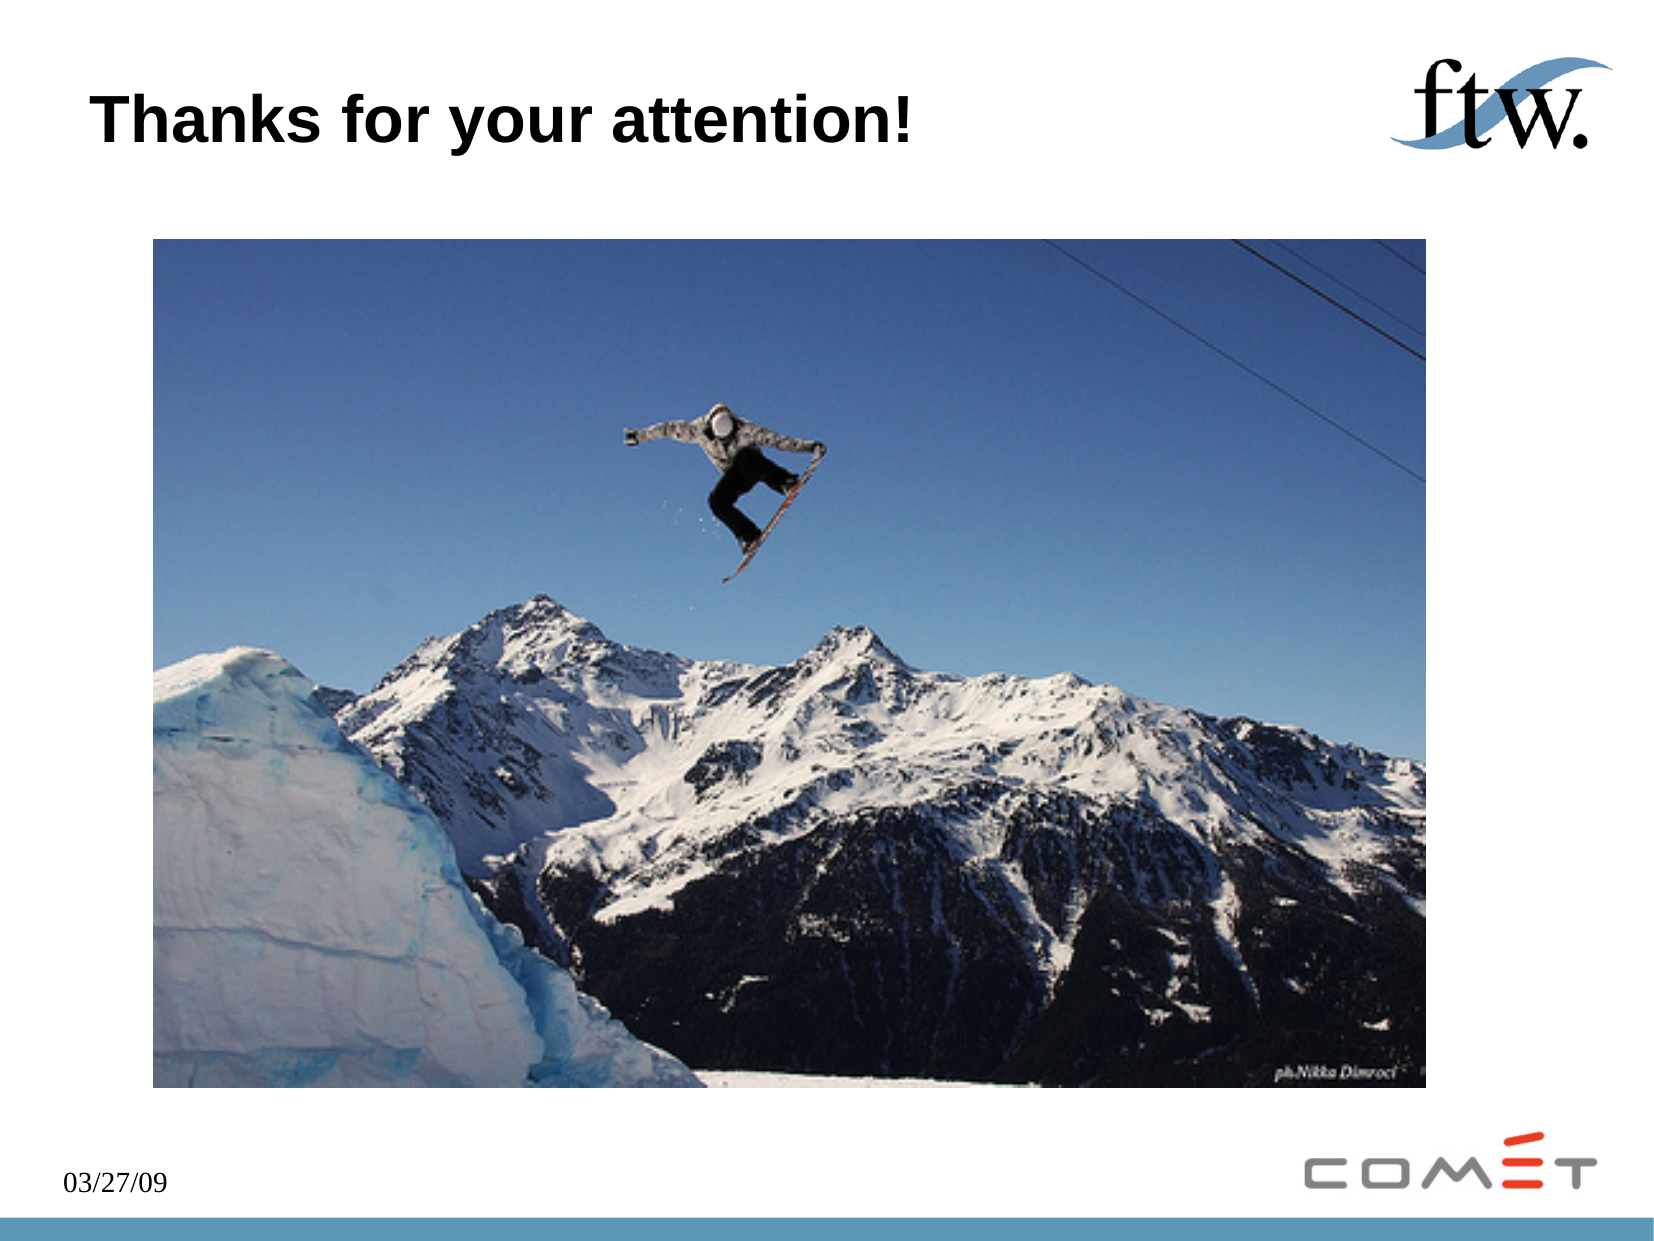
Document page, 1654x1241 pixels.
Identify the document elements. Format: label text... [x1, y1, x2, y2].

text_box Thanks for your attention! [75, 75, 1351, 165]
picture [1387, 56, 1613, 150]
picture [1292, 1120, 1612, 1212]
picture [153, 239, 1426, 1088]
